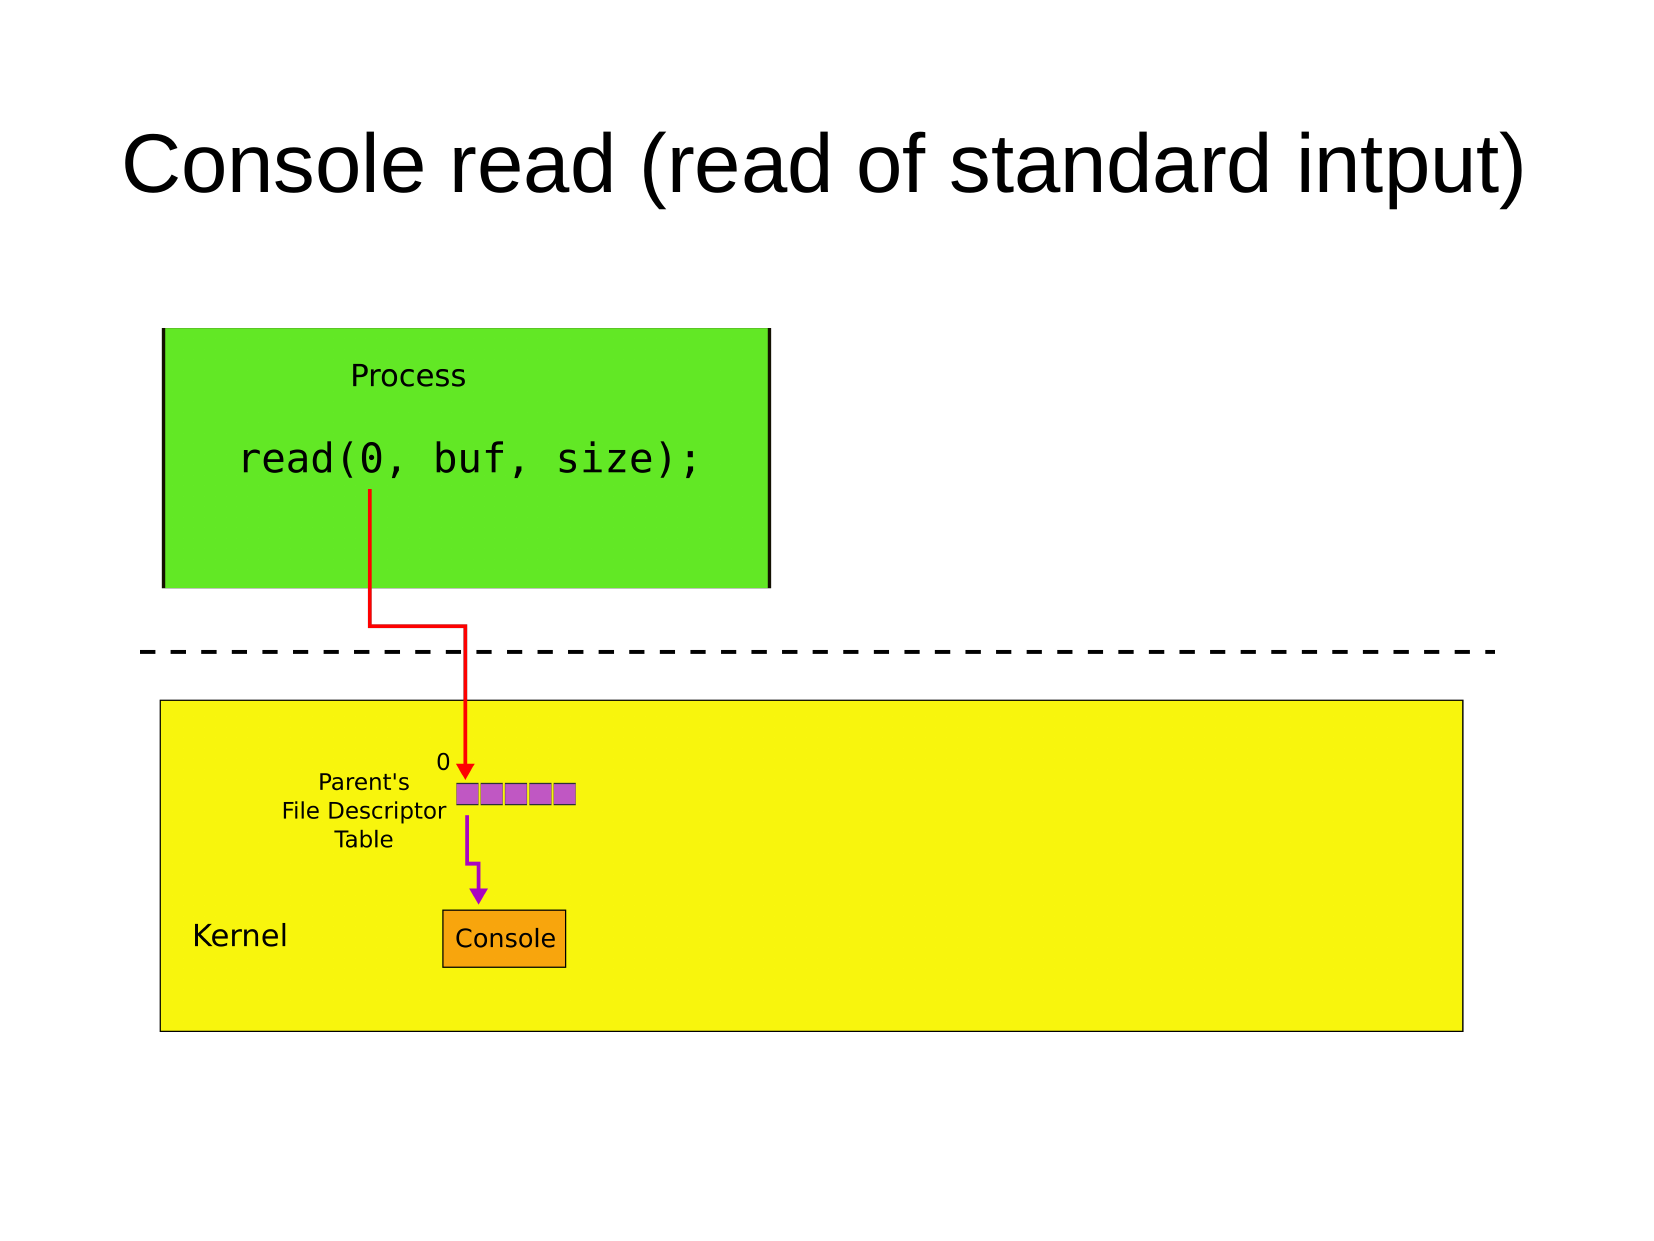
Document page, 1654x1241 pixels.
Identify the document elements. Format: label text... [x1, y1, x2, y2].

picture [140, 328, 1495, 1032]
title Console read (read of standard intput) [75, 55, 1575, 263]
